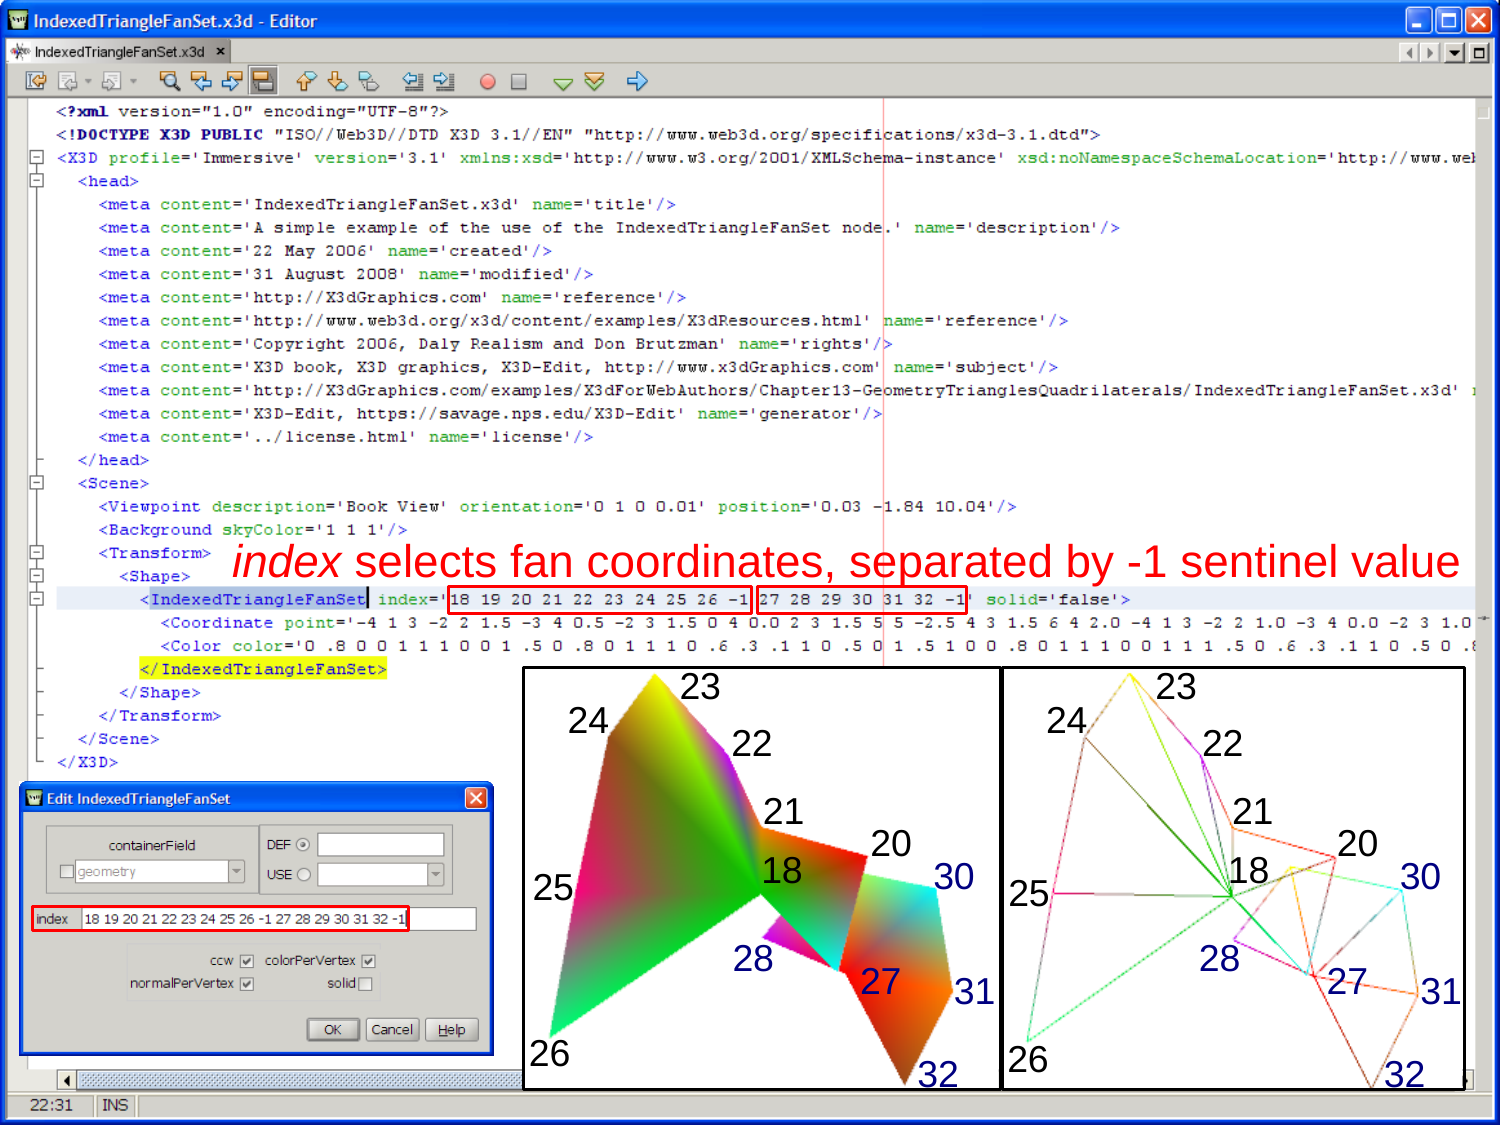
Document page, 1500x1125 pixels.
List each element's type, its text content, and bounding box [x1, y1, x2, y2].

text_box 22 [716, 715, 788, 772]
text_box 31 [1405, 962, 1477, 1020]
text_box 20 [1322, 815, 1394, 873]
text_box 30 [1385, 847, 1457, 905]
text_box 28 [1184, 929, 1256, 987]
text_box 25 [993, 865, 1065, 923]
text_box 32 [1369, 1046, 1441, 1104]
text_box index selects fan coordinates, separated by -1 sentinel value [759, 588, 965, 595]
text_box 26 [514, 1025, 586, 1083]
text_box 21 [748, 783, 820, 841]
text_box index selects fan coordinates, separated by -1 sentinel value [450, 588, 750, 595]
picture [0, 0, 1500, 1125]
text_box 26 [992, 1031, 1064, 1088]
text_box 32 [902, 1046, 974, 1104]
text_box 22 [1187, 715, 1259, 772]
text_box 18 [746, 842, 818, 900]
text_box 20 [855, 815, 927, 873]
text_box 27 [1311, 953, 1384, 1010]
text_box 24 [1031, 691, 1103, 749]
text_box 27 [845, 953, 917, 1010]
text_box index selects fan coordinates, separated by -1 sentinel value [217, 529, 1477, 595]
text_box 24 [552, 691, 625, 749]
text_box 23 [664, 657, 736, 715]
text_box 23 [1140, 657, 1212, 715]
text_box 25 [517, 859, 589, 917]
text_box 30 [918, 847, 990, 905]
text_box 21 [1217, 783, 1289, 841]
text_box 31 [939, 962, 1011, 1020]
text_box 28 [717, 929, 789, 987]
text_box 18 [1213, 842, 1285, 900]
